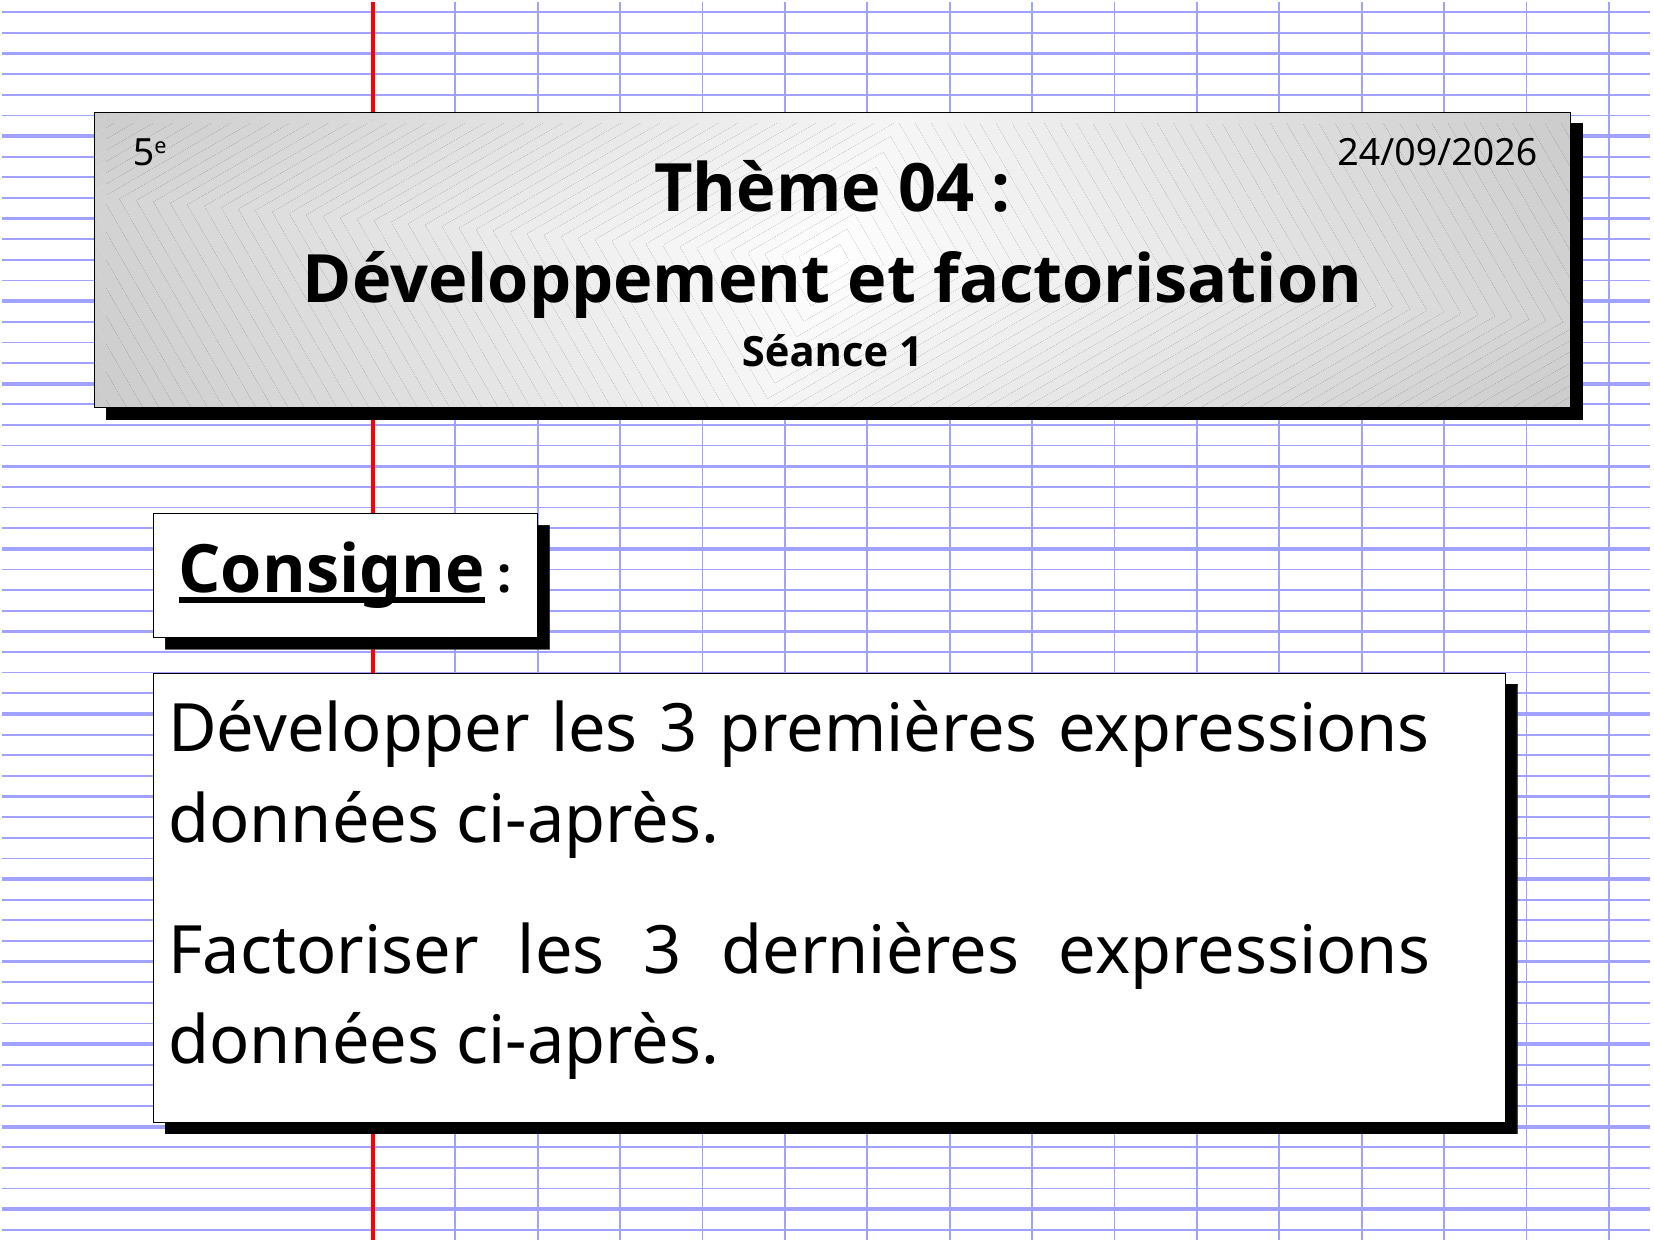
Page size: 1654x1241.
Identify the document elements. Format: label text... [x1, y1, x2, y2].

text_box 5e [118, 118, 207, 186]
text_box Développer les 3 premières expressions données ci-après. Factoriser les 3 dernières expressions données ci-après. [153, 673, 1506, 1123]
text_box Thème 04 : Développement et factorisation Séance 1 [94, 112, 1571, 408]
text_box 02/12/2012 [1322, 118, 1560, 186]
picture [0, 0, 1654, 1241]
text_box Consigne : [153, 513, 538, 638]
